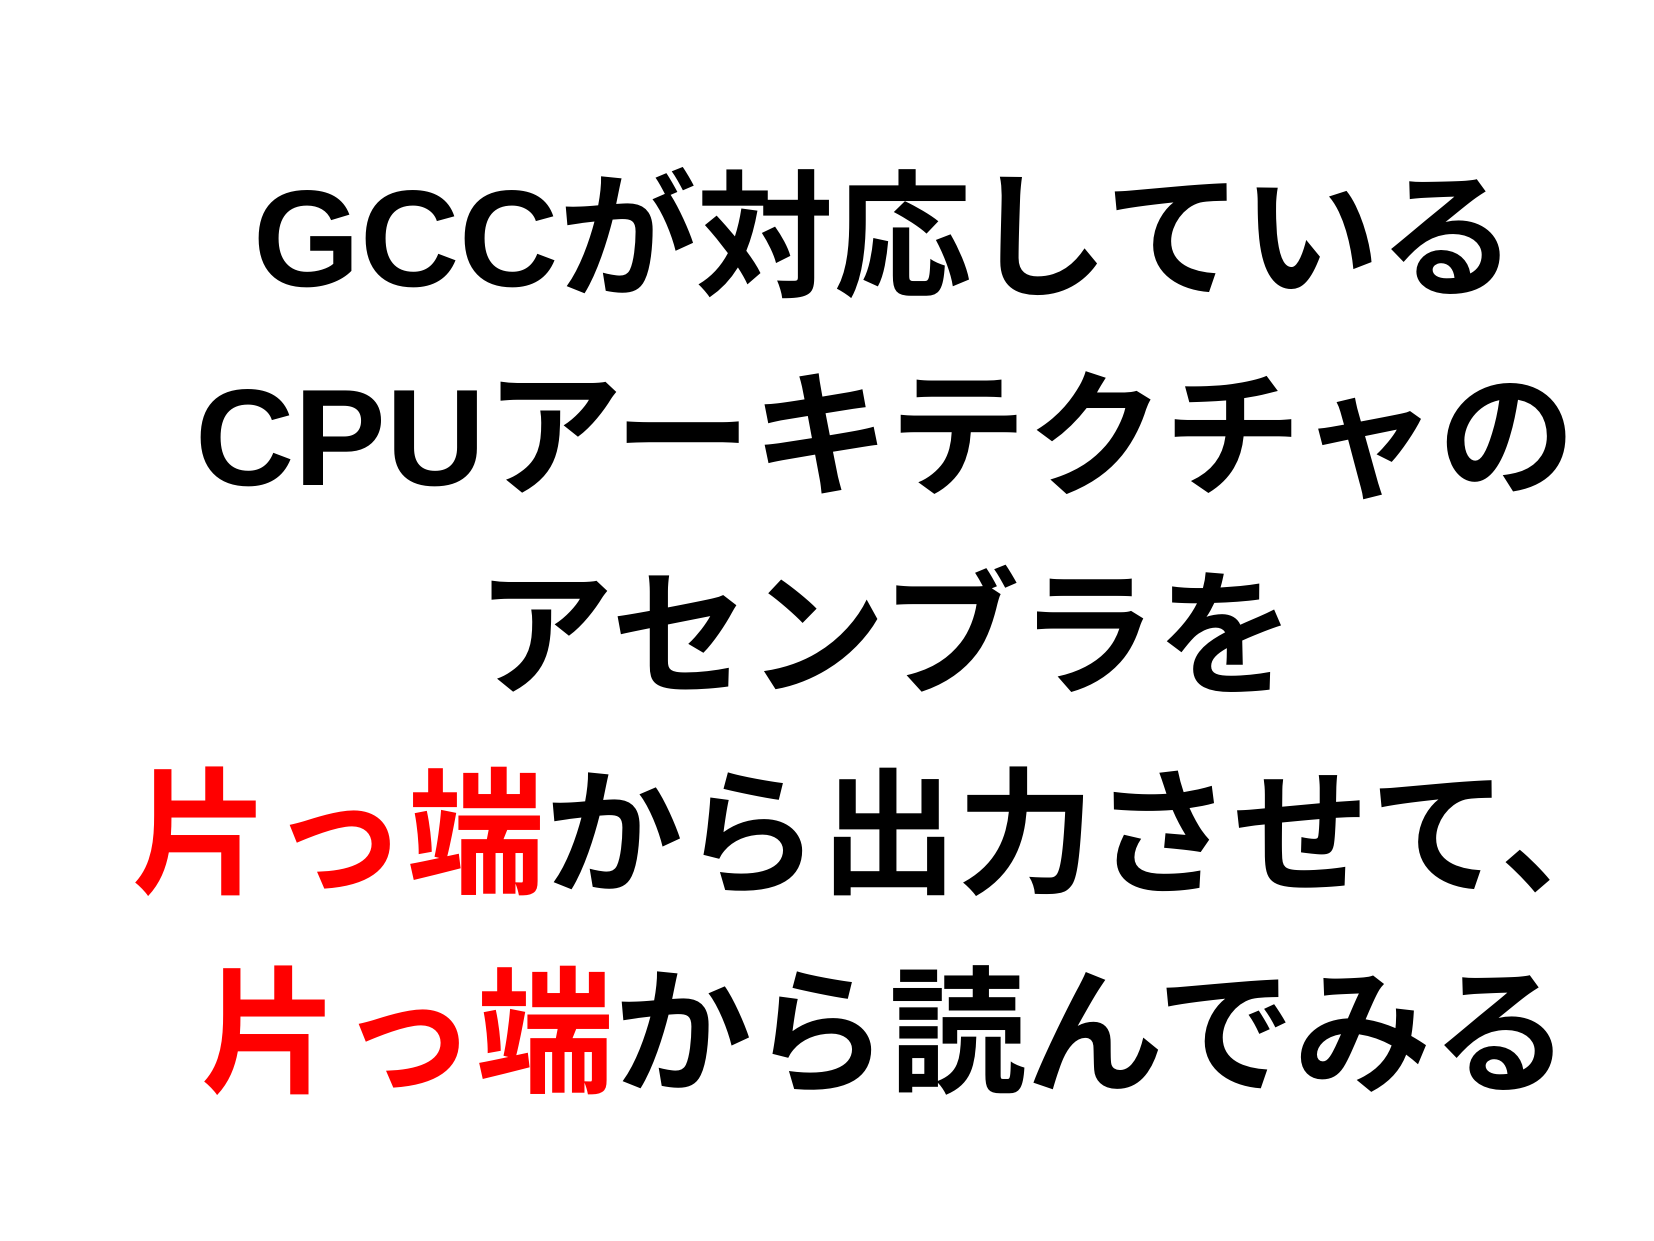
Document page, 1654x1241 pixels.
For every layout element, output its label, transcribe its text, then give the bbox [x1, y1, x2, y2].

text_box GCCが対応している CPUアーキテクチャの アセンブラを 片っ端から出力させて、 片っ端から読んでみる [118, 119, 1520, 886]
